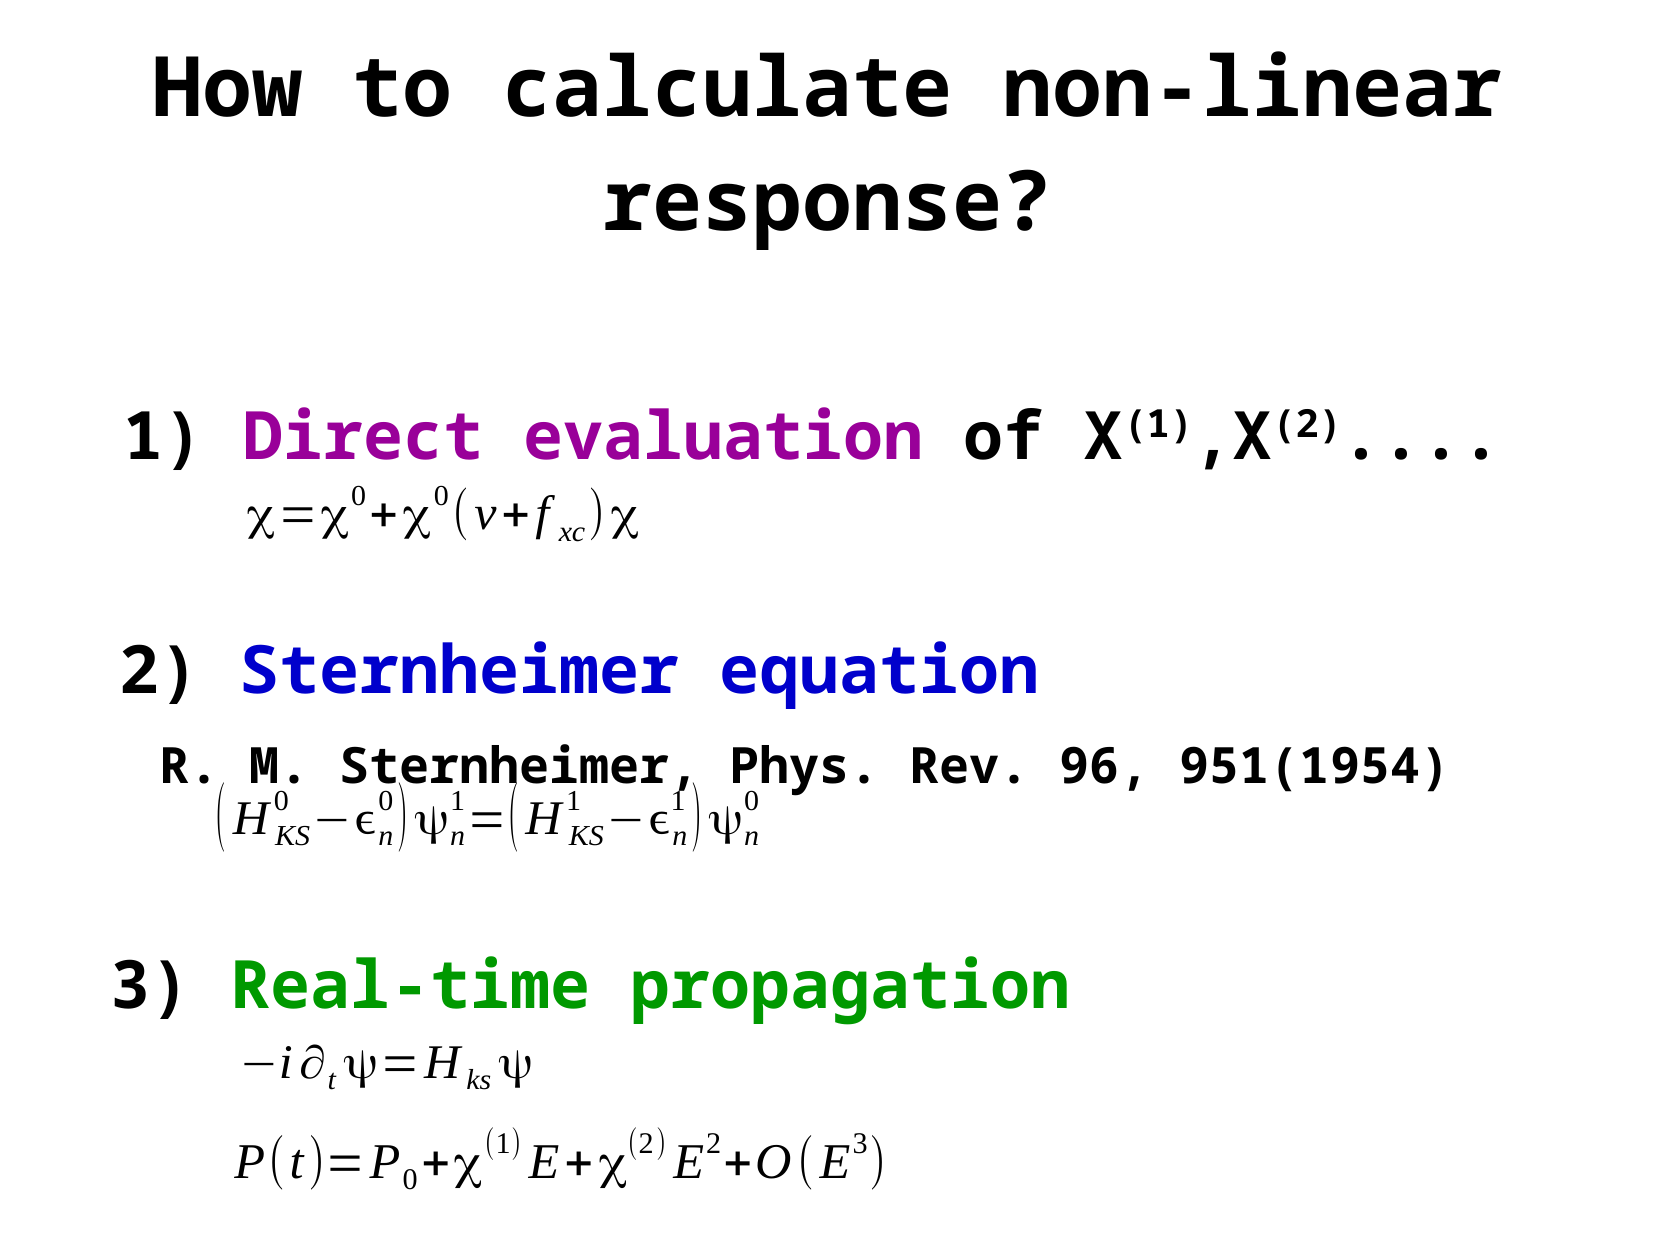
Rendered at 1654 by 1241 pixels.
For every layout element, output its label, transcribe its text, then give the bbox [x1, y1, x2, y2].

title How to calculate non-linear response? [0, 45, 1621, 238]
chart [225, 1125, 893, 1196]
chart [209, 780, 766, 856]
chart [240, 480, 647, 548]
title 3) Real-time propagation [75, 935, 1516, 1029]
title 1) Direct evaluation of X(1),X(2).... [75, 386, 1516, 481]
chart [233, 1035, 541, 1096]
title 2) Sternheimer equation R. M. Sternheimer, Phys. Rev. 96, 951(1954) [84, 635, 1525, 790]
